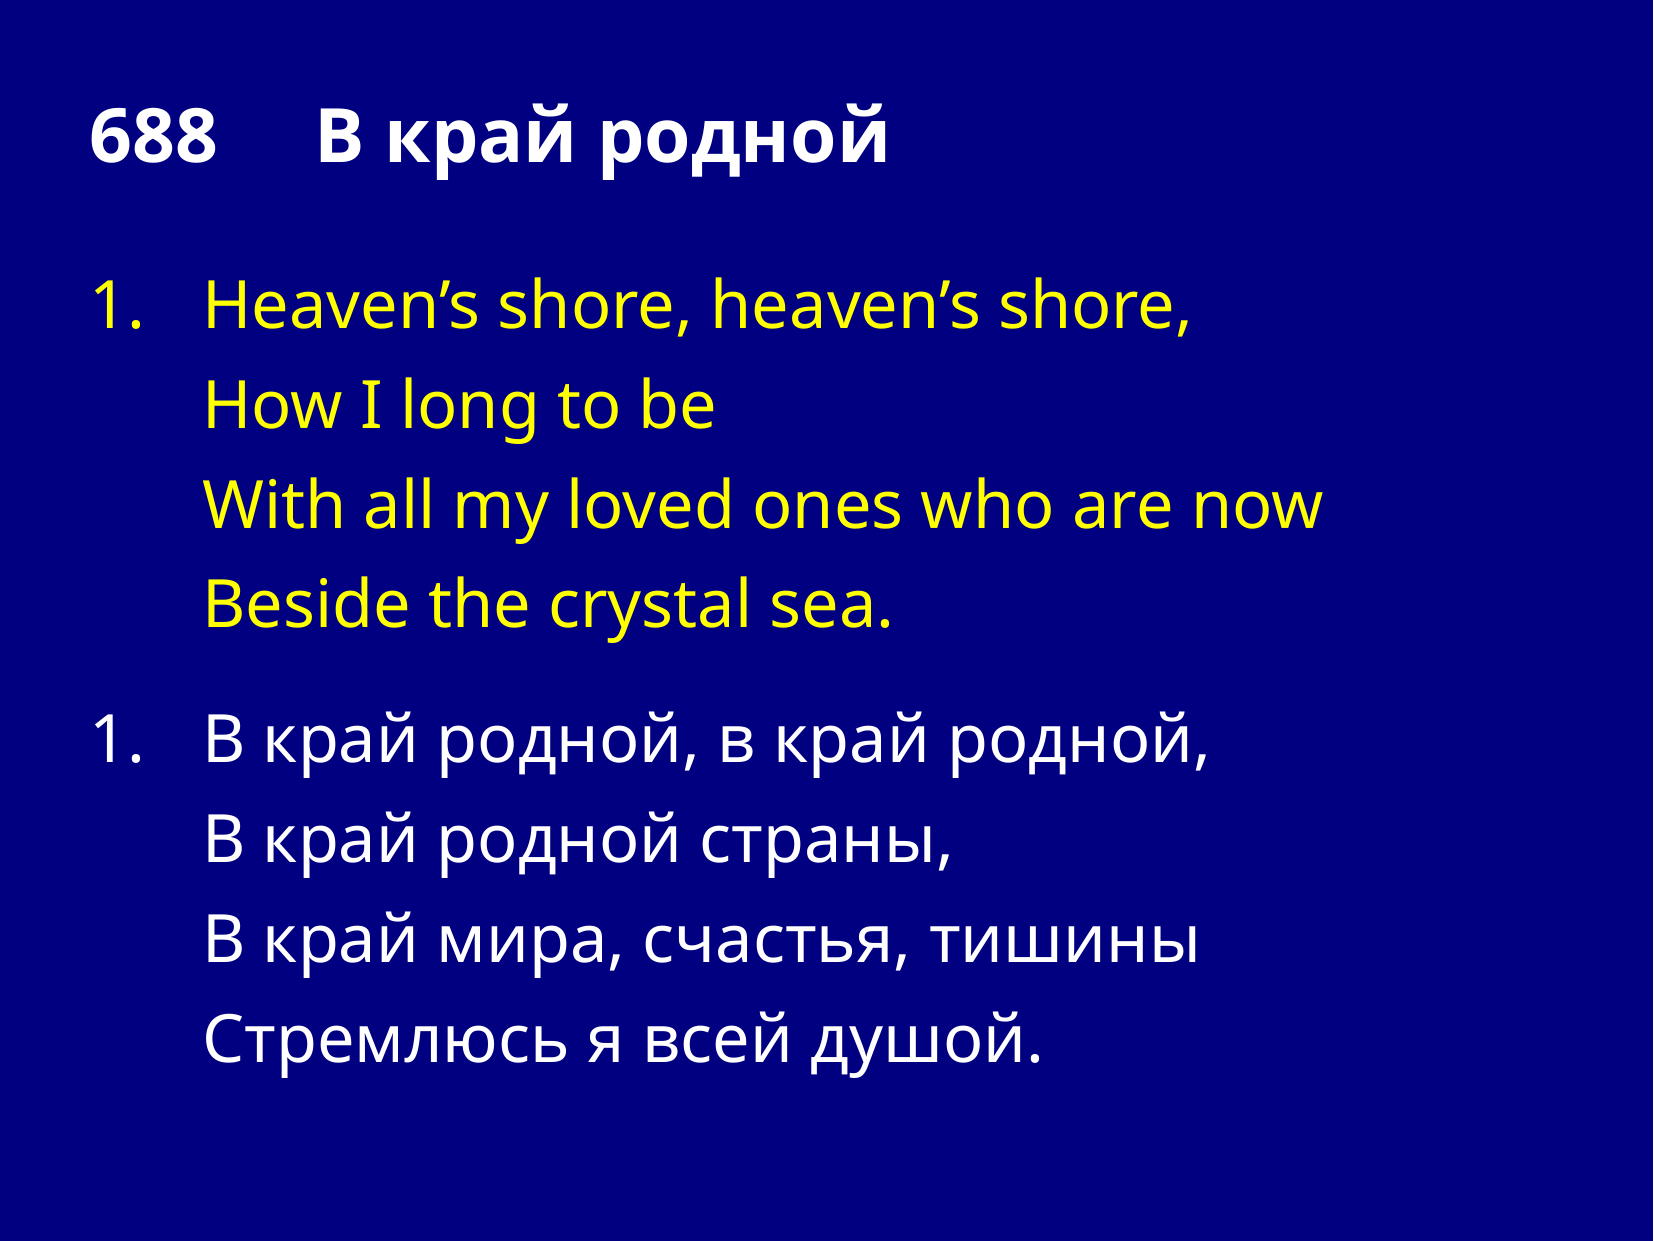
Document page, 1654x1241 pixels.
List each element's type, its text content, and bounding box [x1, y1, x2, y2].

text_box 688 В край родной [75, 75, 1576, 188]
text_box 1. В край родной, в край родной, В край родной страны, В край мира, счастья, тишины Стремлюсь я всей душой. [75, 675, 1576, 1163]
text_box 1. Heaven’s shore, heaven’s shore, How I long to be With all my loved ones who are now Beside the crystal sea. [75, 188, 1576, 638]
